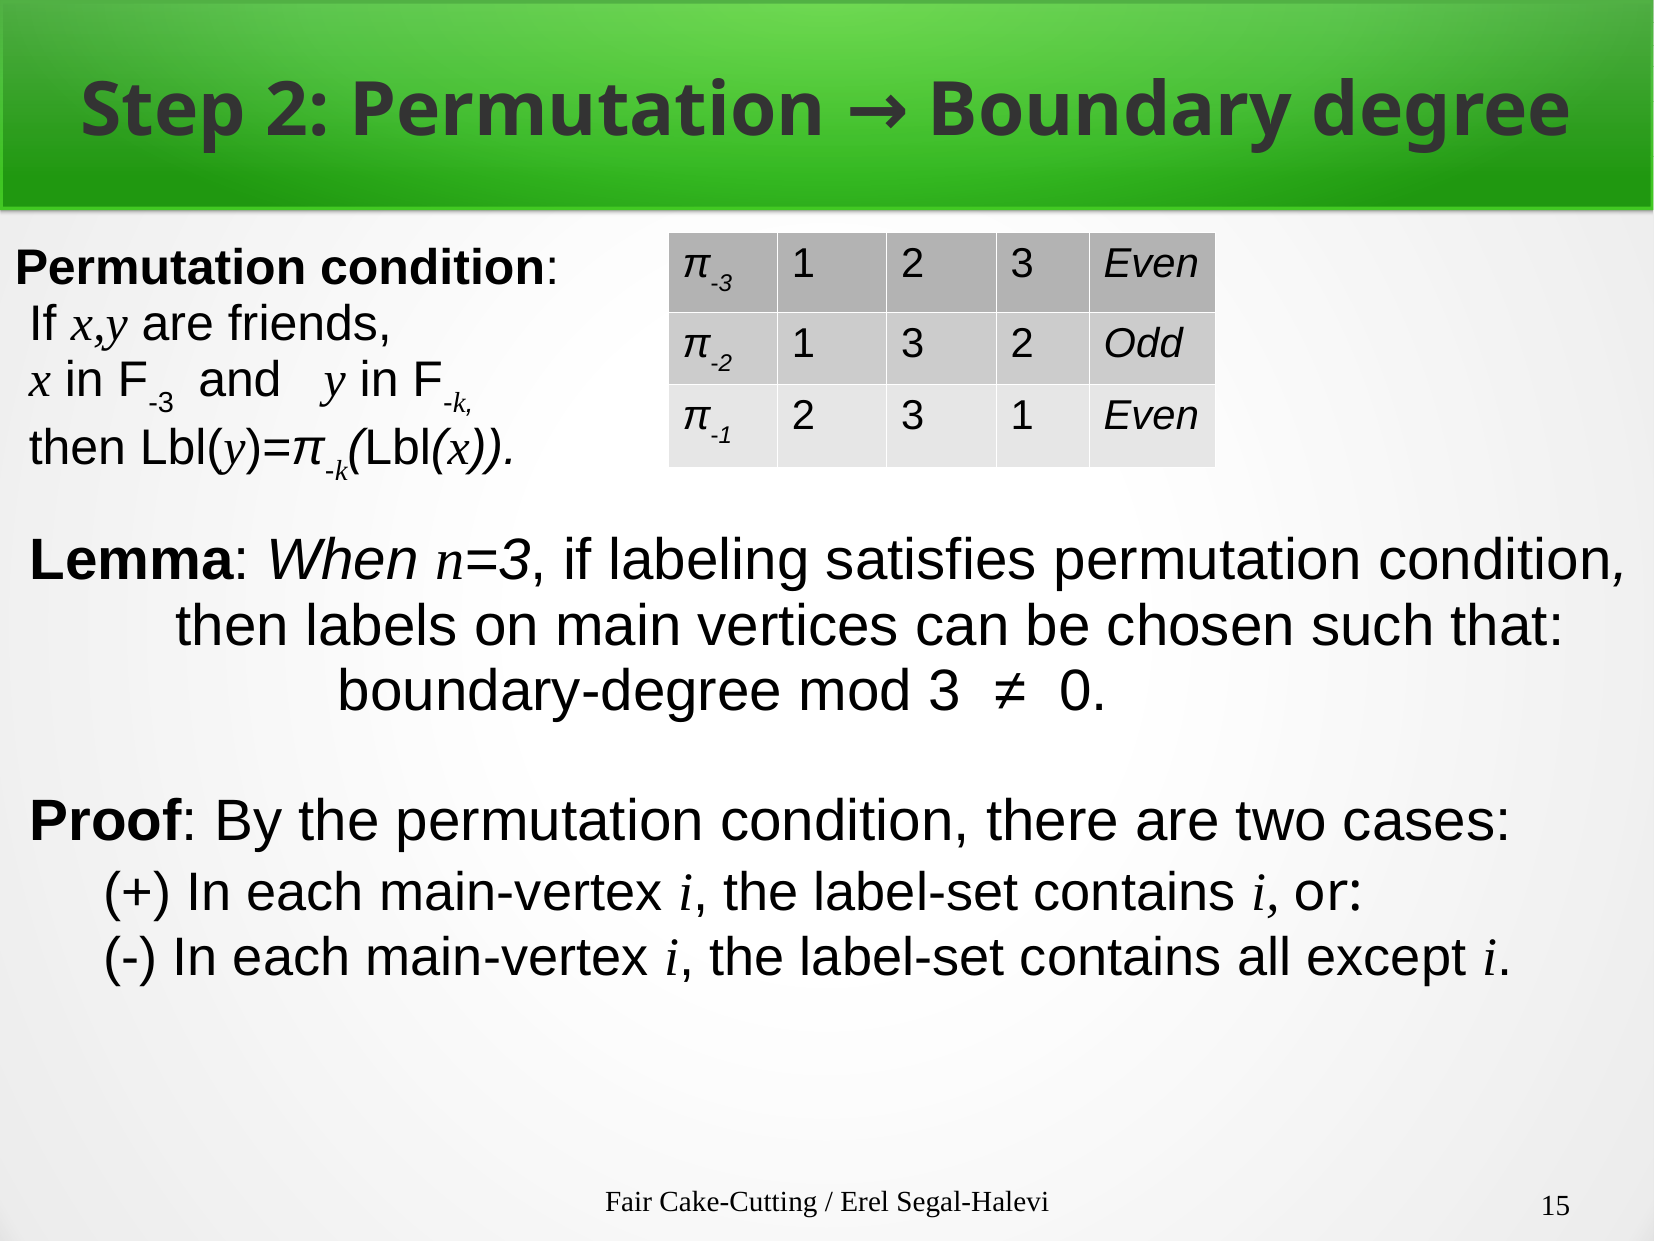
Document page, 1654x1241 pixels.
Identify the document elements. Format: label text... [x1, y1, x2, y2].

table_cell 3 [887, 385, 996, 467]
table_cell Odd [1090, 313, 1215, 384]
table_header 2 [887, 233, 996, 312]
table_cell 2 [778, 385, 886, 467]
table_cell 3 [887, 313, 996, 384]
table_header Even [1090, 233, 1215, 312]
table_cell π-2 [676, 313, 777, 384]
text_box Lemma: When n=3, if labeling satisfies permutation condition, then labels on main vertices can be chosen such that: boundary-degree mod 3 ≠ 0. Proof: By the permutation condition, there are two cases: (+) In each main-vertex i, the label-set contains i, or: (-) In each main-vertex i, the label-set contains all except i. [15, 519, 1654, 986]
table_cell 2 [997, 313, 1089, 384]
table_header π-3 [676, 233, 777, 312]
title Step 2: Permutation → Boundary degree [0, 0, 1654, 219]
table_cell Even [1090, 385, 1215, 467]
text_box Permutation condition: If x,y are friends, x in F-3 and y in F-k, then Lbl(y)=π-k(Lbl(x)). [0, 231, 676, 496]
table_cell 1 [778, 313, 886, 384]
table_cell 1 [997, 385, 1089, 467]
table_header 3 [997, 233, 1089, 312]
table_header 1 [778, 233, 886, 312]
table_cell π-1 [676, 385, 777, 467]
